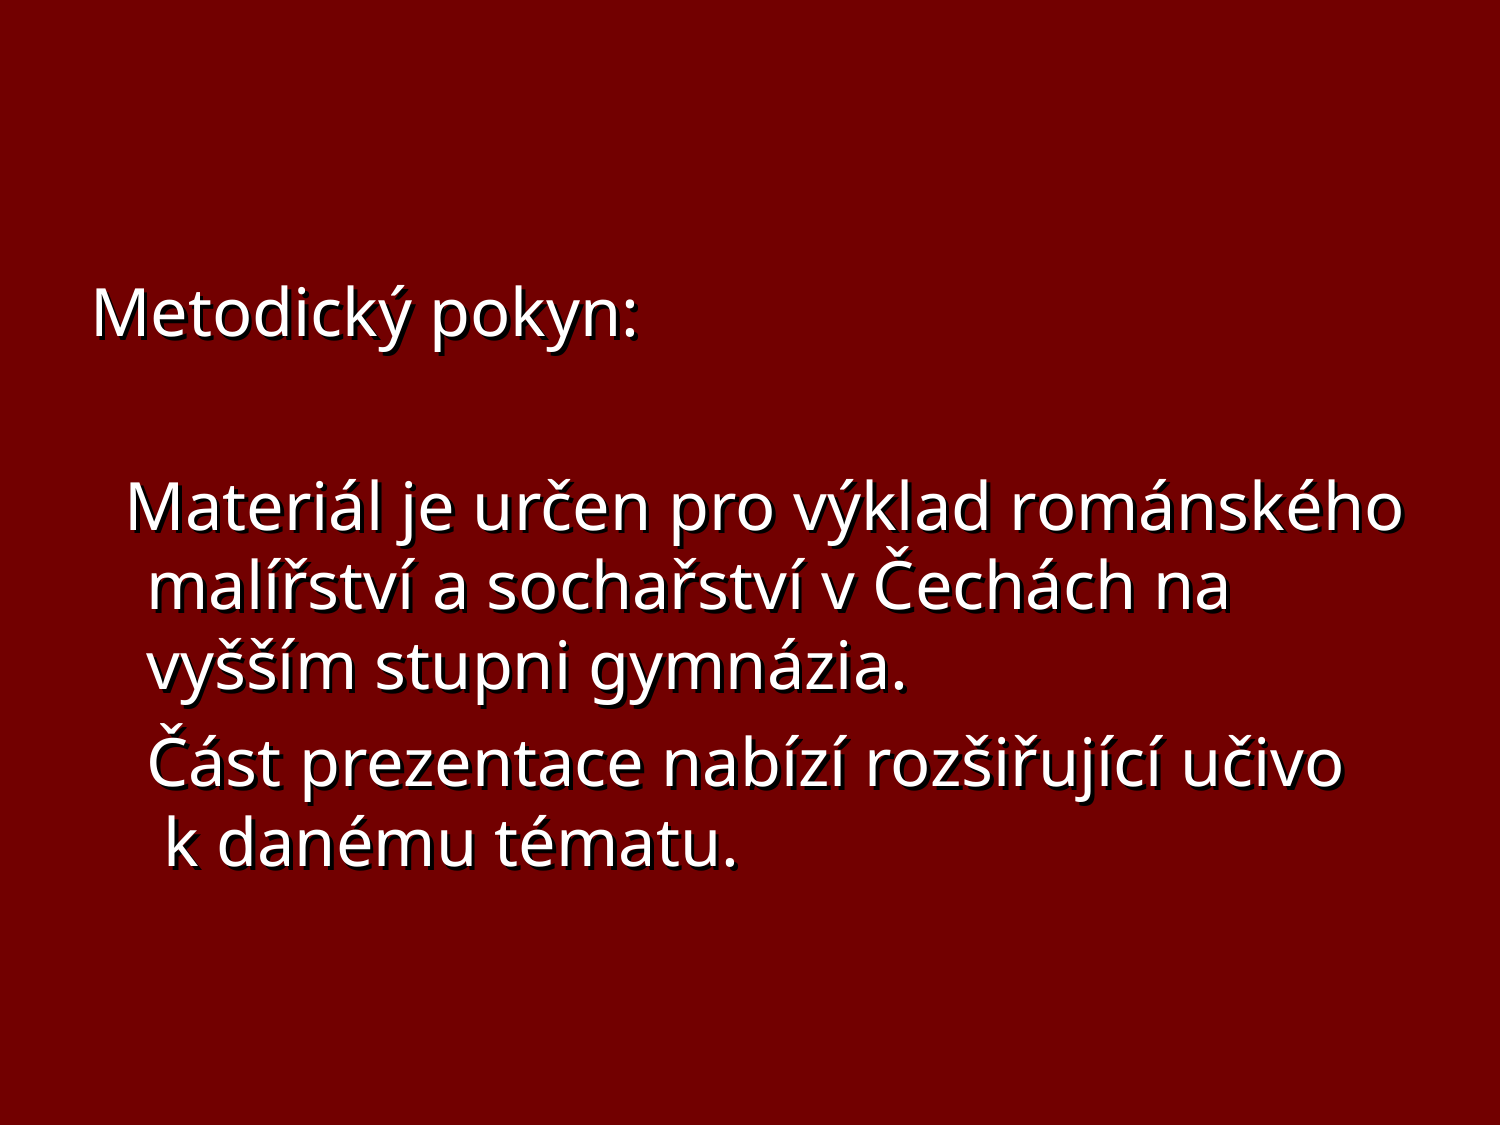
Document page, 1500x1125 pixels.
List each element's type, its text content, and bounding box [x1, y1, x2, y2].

list Metodický pokyn: Materiál je určen pro výklad románského malířství a sochařství v Čechách na vyšším stupni gymnázia. Část prezentace nabízí rozšiřující učivo k danému tématu. [75, 262, 1426, 1081]
